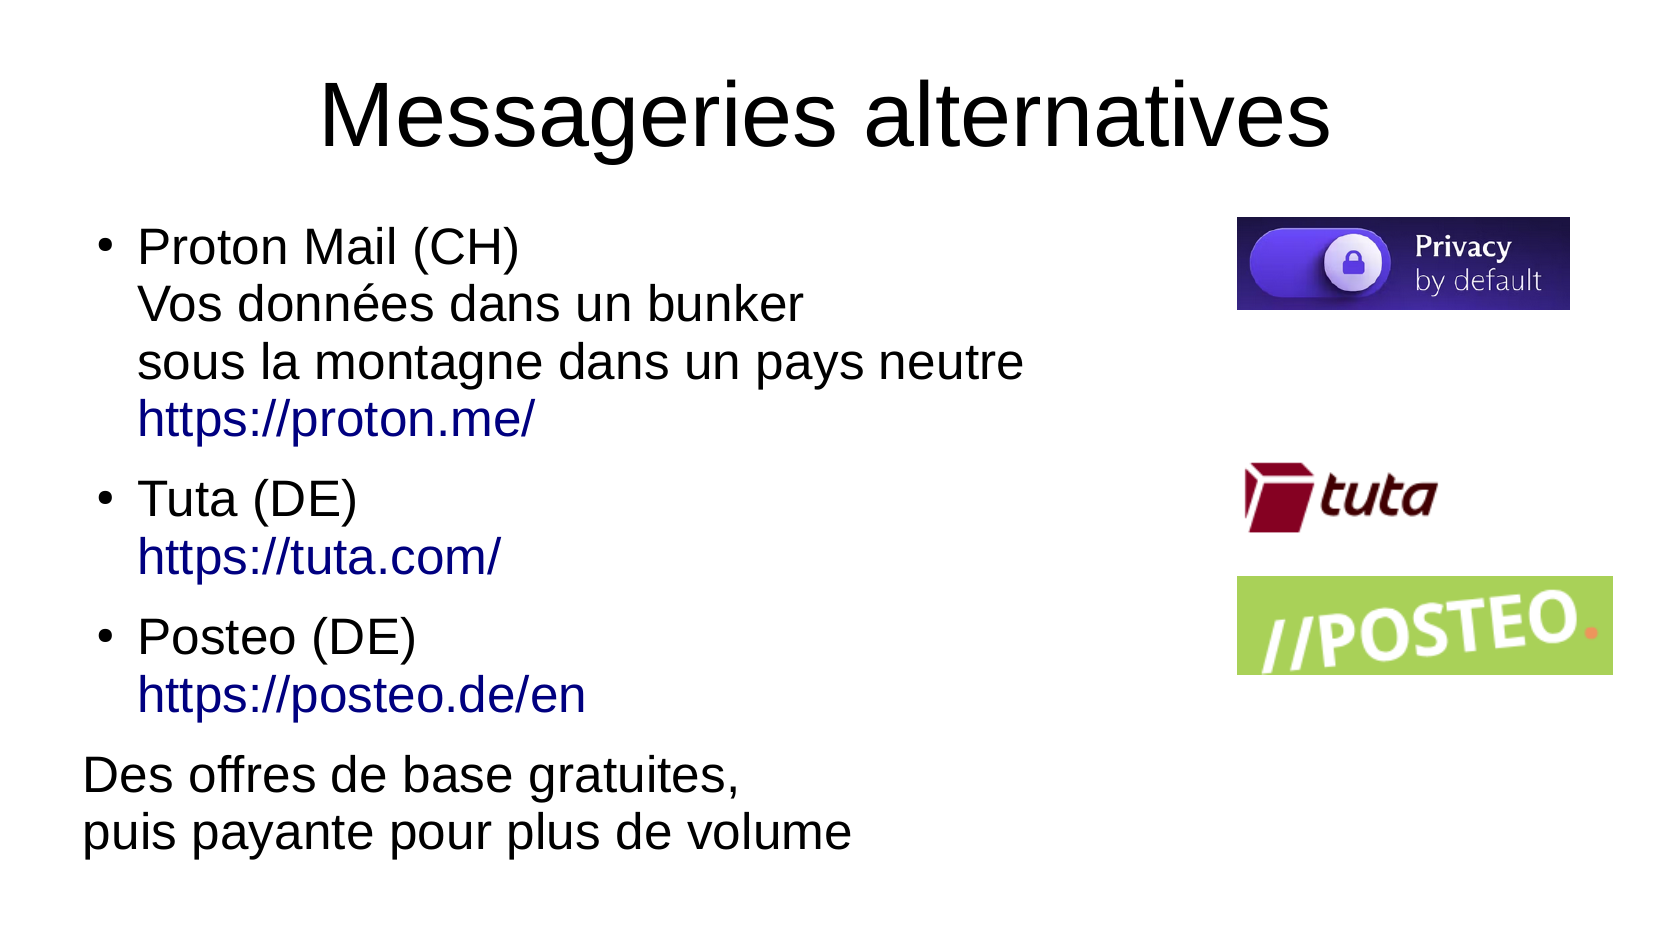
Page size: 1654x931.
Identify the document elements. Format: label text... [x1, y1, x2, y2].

title Messageries alternatives [82, 37, 1571, 193]
list Proton Mail (CH) Vos données dans un bunker sous la montagne dans un pays neutre https://proton.me/ Tuta (DE) https://tuta.com/ Posteo (DE) https://posteo.de/en Des offres de base gratuites, puis payante pour plus de volume [82, 217, 1571, 863]
picture [1225, 449, 1482, 550]
picture [1237, 576, 1613, 676]
picture [1237, 217, 1570, 310]
